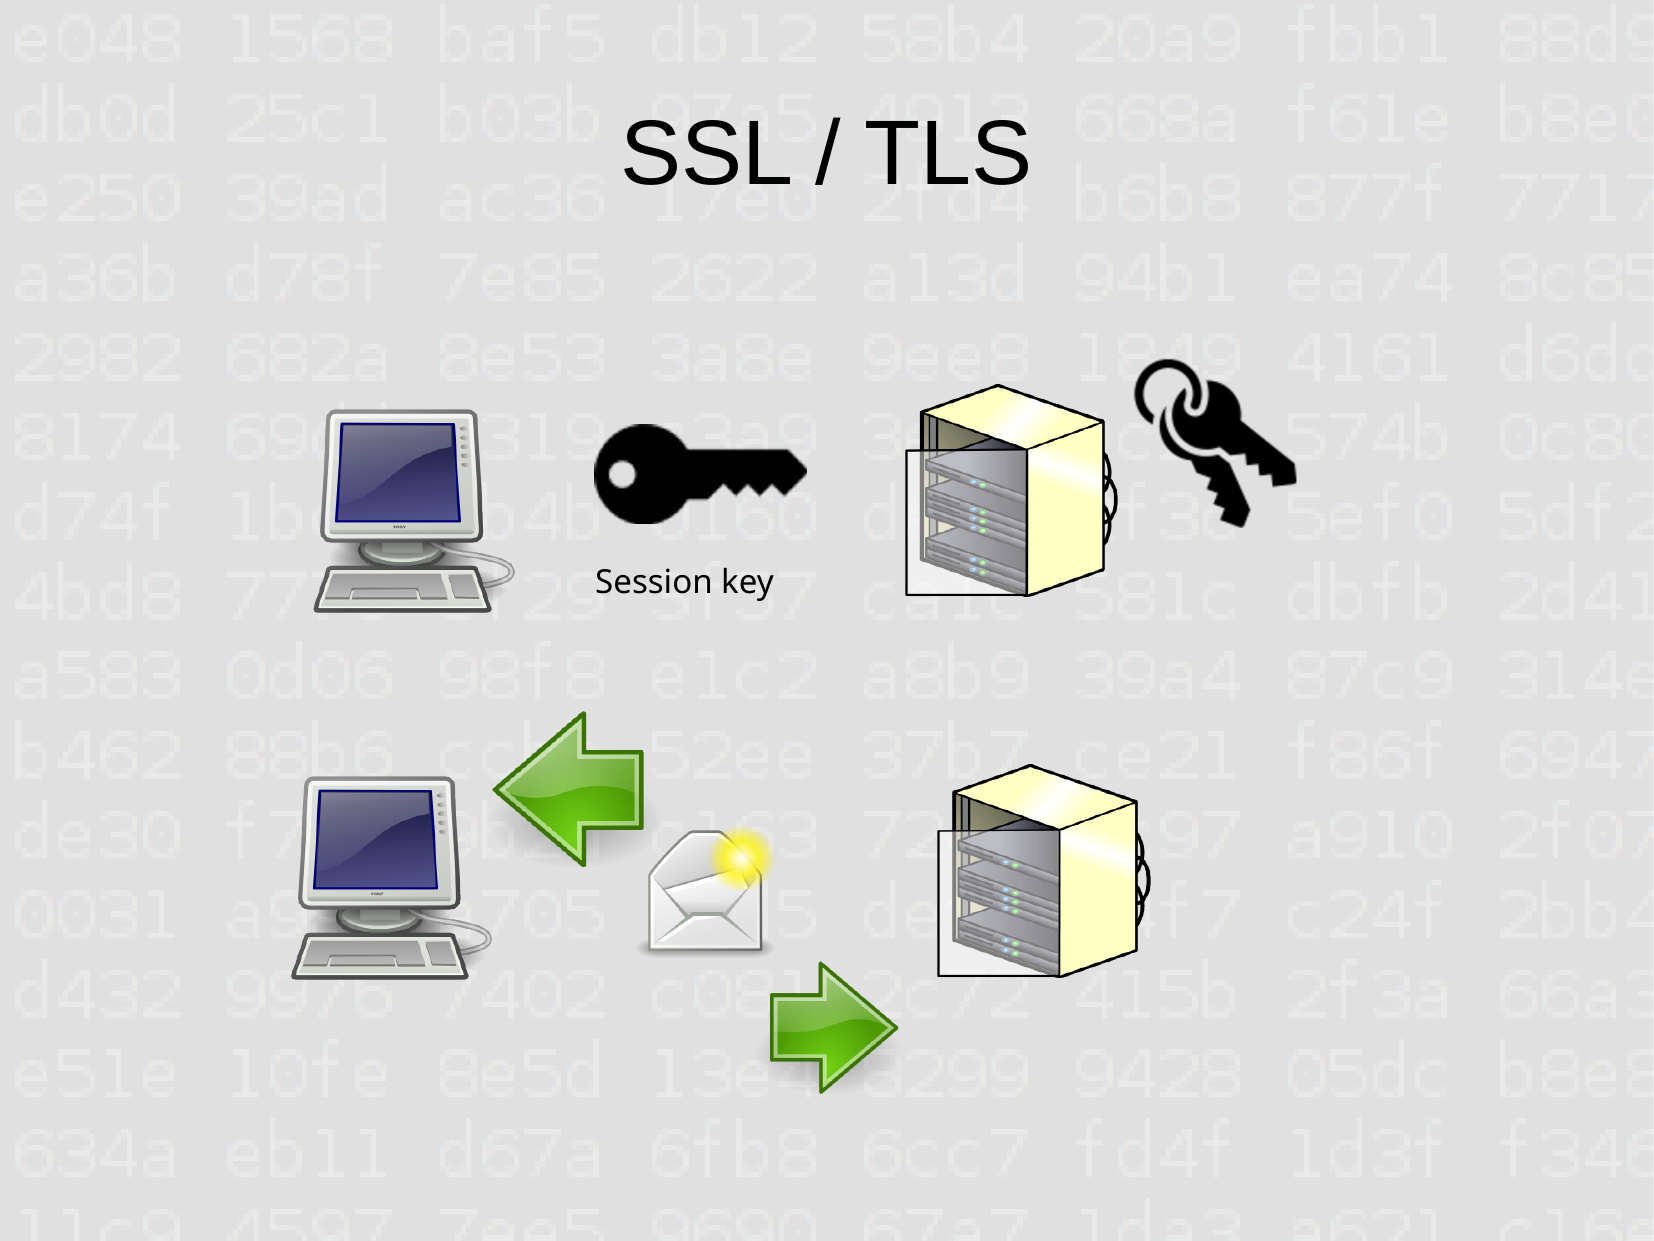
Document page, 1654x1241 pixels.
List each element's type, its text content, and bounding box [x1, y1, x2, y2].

picture [0, 0, 1654, 1241]
title SSL / TLS [82, 49, 1571, 257]
